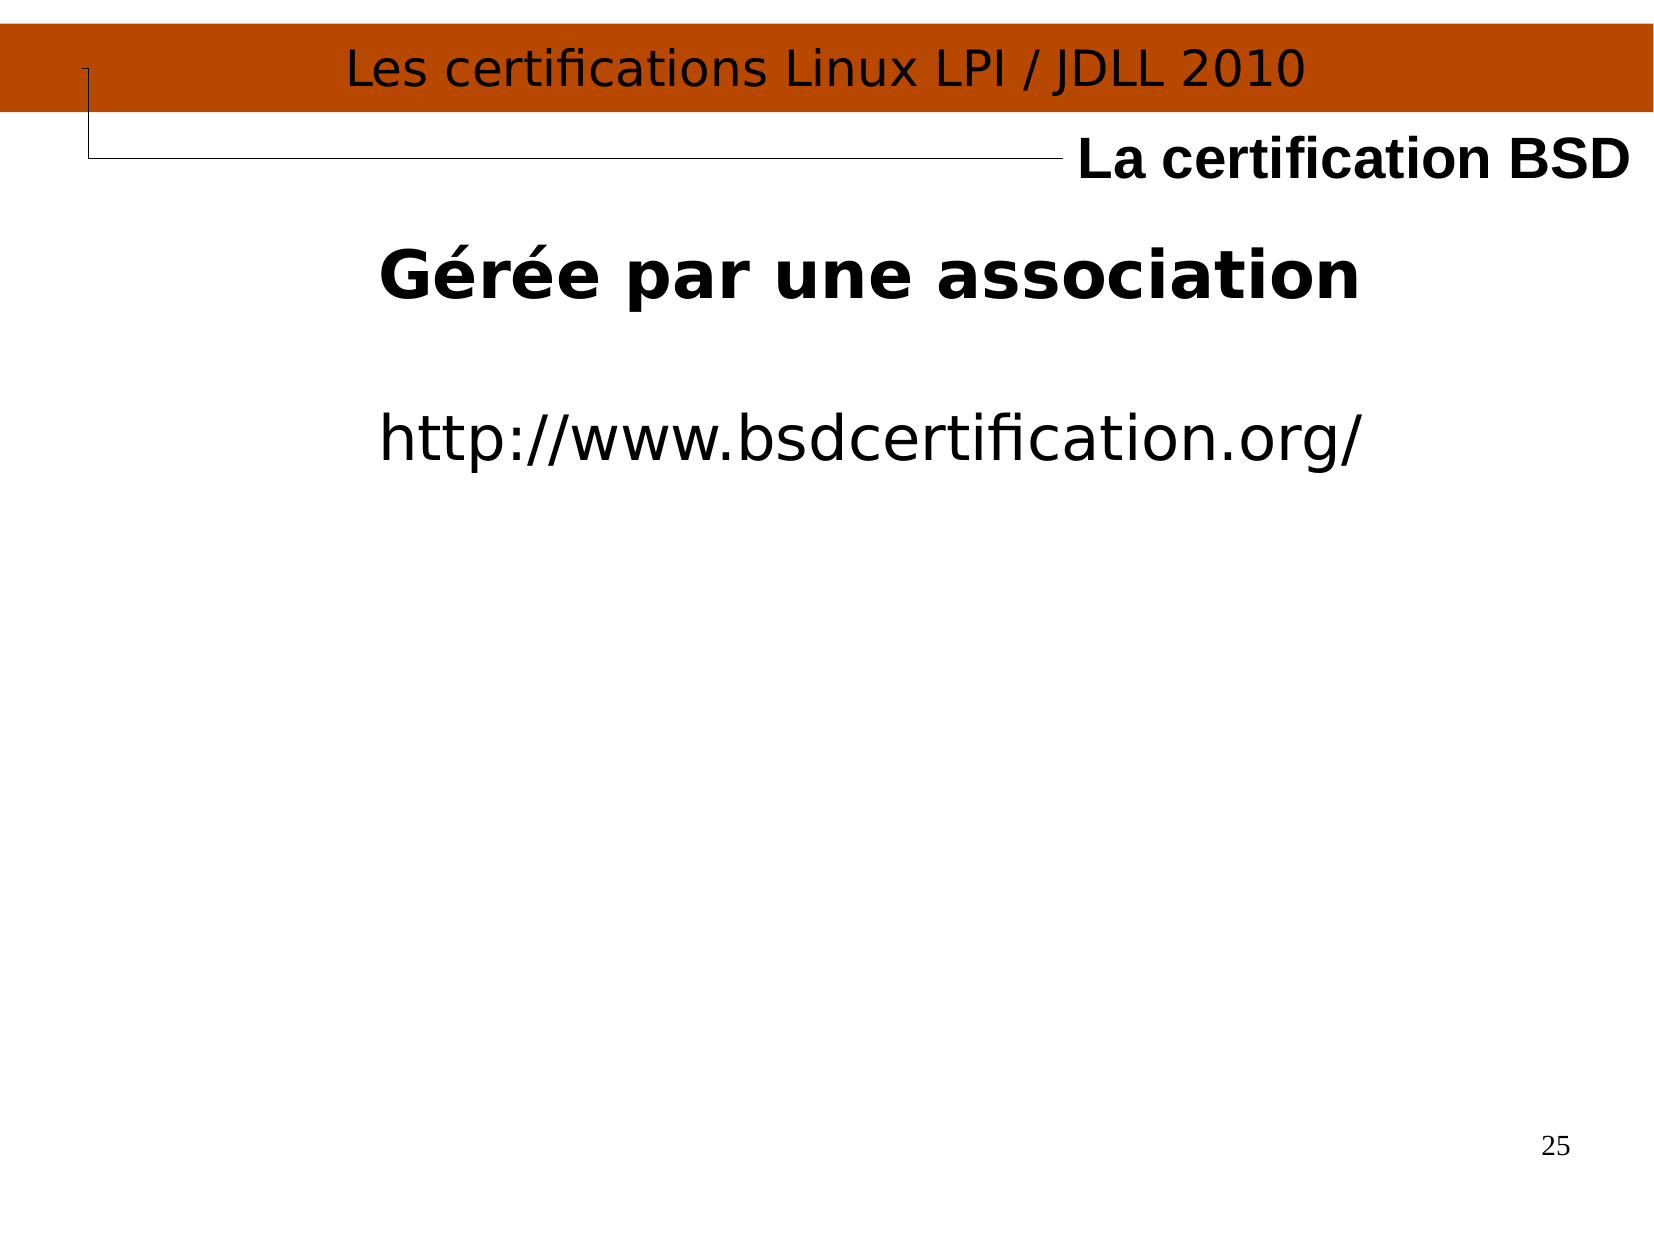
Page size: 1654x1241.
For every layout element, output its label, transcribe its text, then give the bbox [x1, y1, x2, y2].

title Les certifications Linux LPI / JDLL 2010 [82, 39, 1571, 99]
text_box La certification BSD [1062, 118, 1654, 198]
text_box [0, 23, 1654, 113]
list Gérée par une association http://www.bsdcertification.org/ [91, 236, 1580, 1047]
